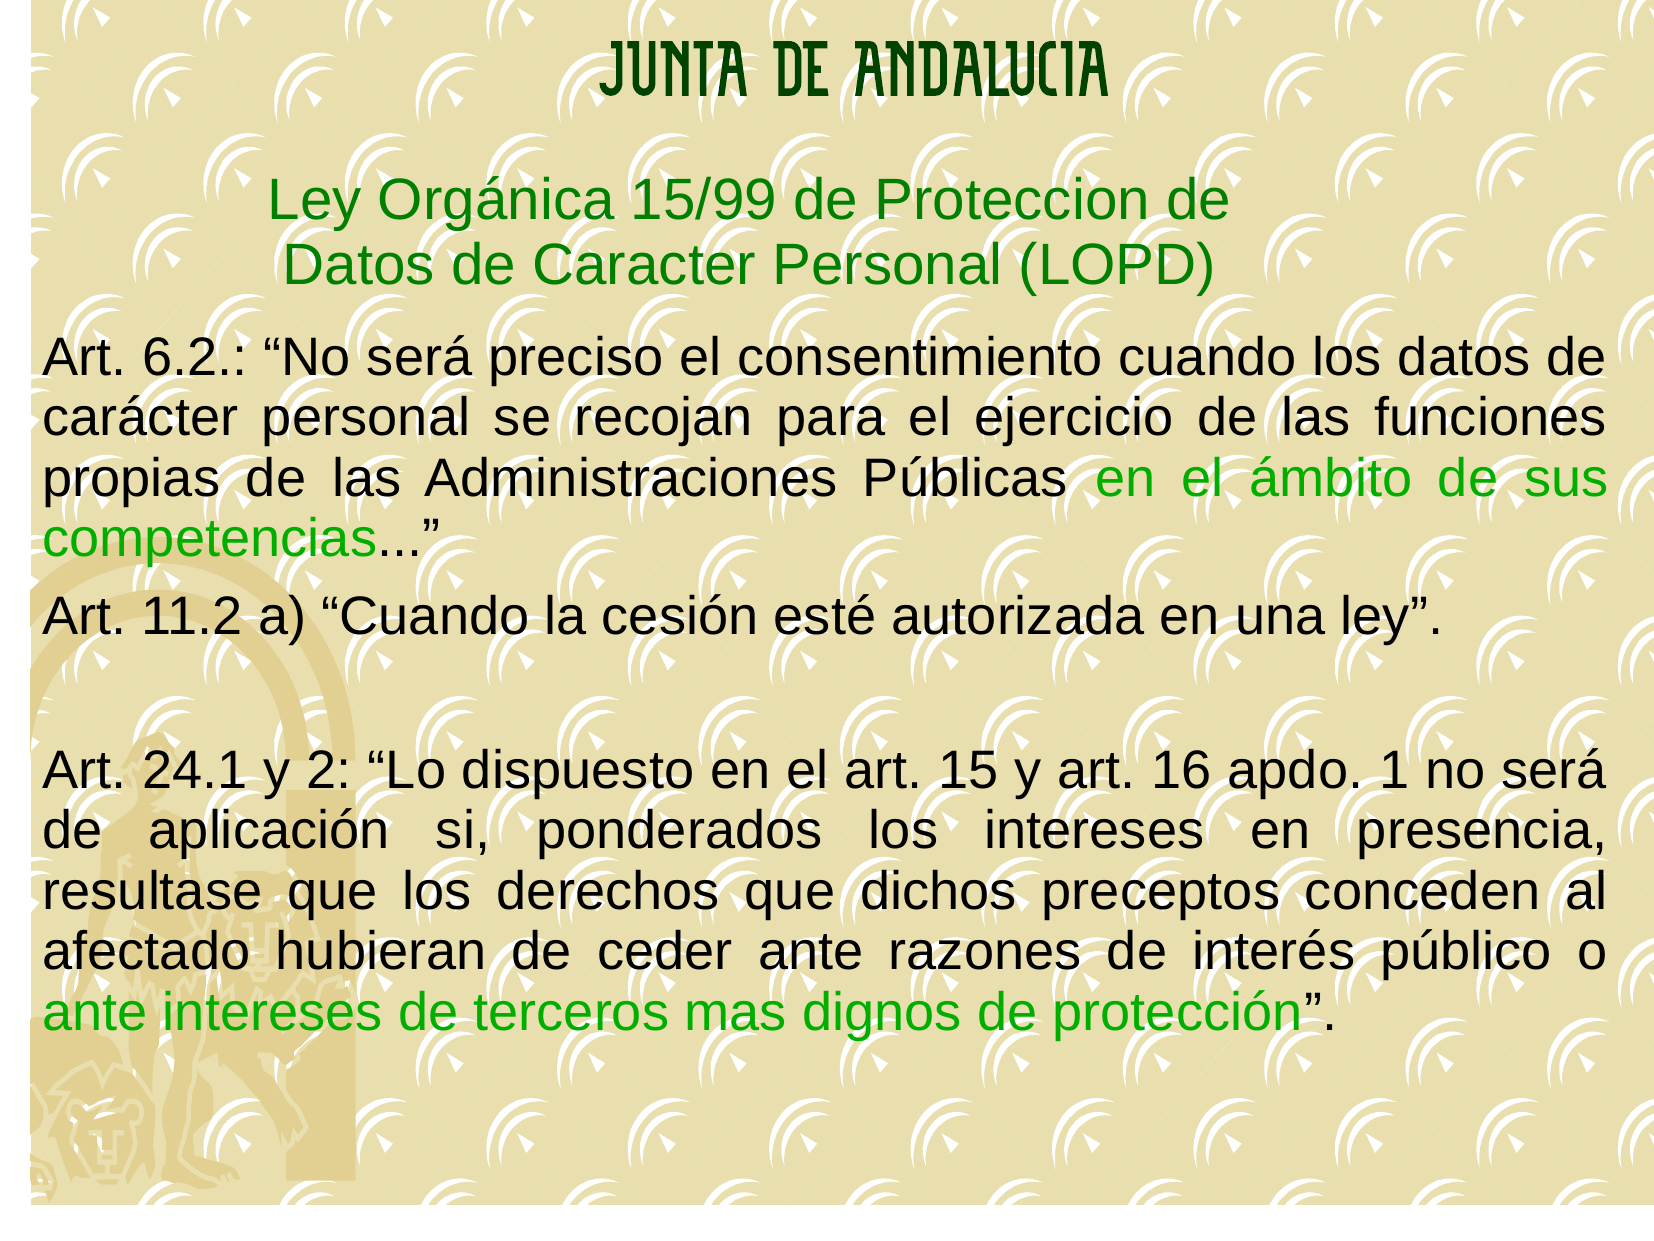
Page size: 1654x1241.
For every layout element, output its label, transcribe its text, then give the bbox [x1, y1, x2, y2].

subtitle [82, 290, 1571, 318]
picture [30, 0, 1654, 1205]
text_box Ley Orgánica 15/99 de Proteccion de Datos de Caracter Personal (LOPD) [236, 159, 1264, 304]
text_box Art. 6.2.: “No será preciso el consentimiento cuando los datos de carácter personal se recojan para el ejercicio de las funciones propias de las Administraciones Públicas en el ámbito de sus competencias...” Art. 11.2 a) “Cuando la cesión esté autorizada en una ley”. Art. 24.1 y 2: “Lo dispuesto en el art. 15 y art. 16 apdo. 1 no será de aplicación si, ponderados los intereses en presencia, resultase que los derechos que dichos preceptos conceden al afectado hubieran de ceder ante razones de interés público o ante intereses de terceros mas dignos de protección”. [27, 318, 1625, 1182]
